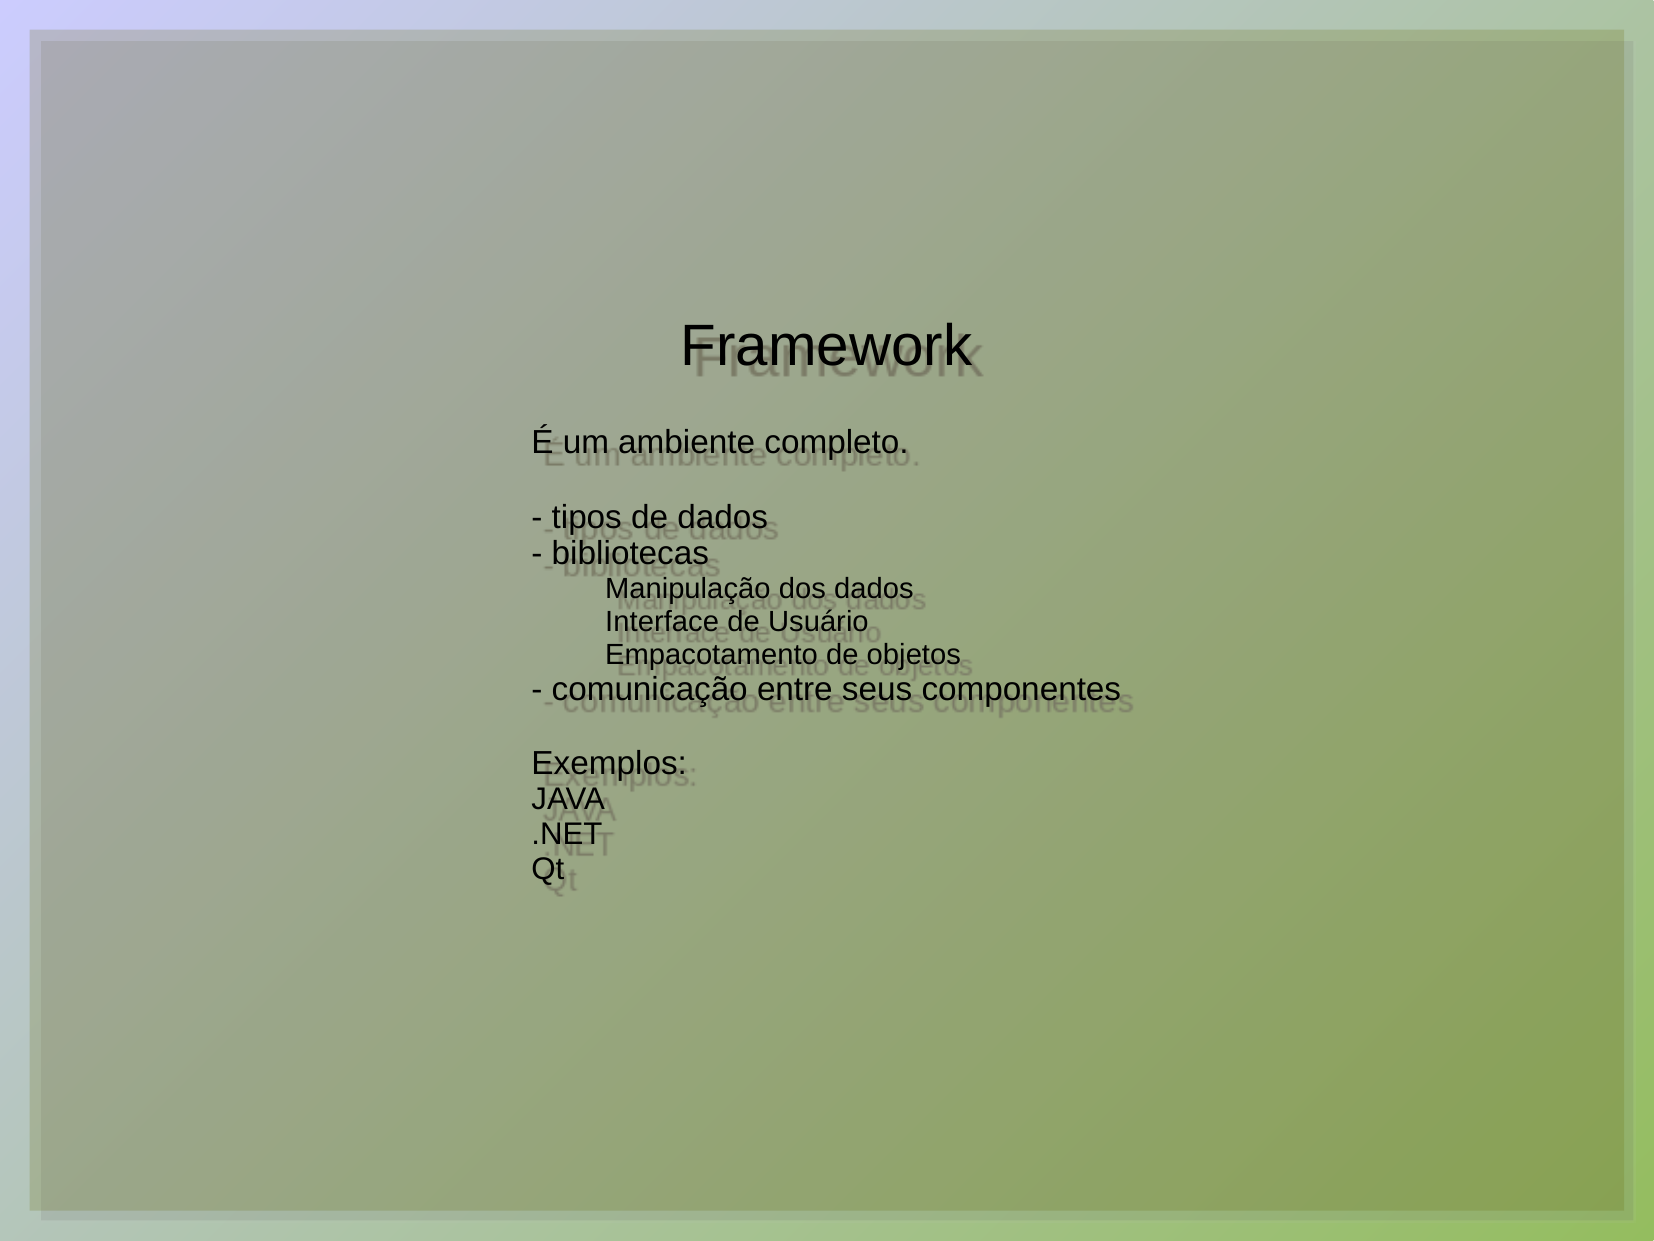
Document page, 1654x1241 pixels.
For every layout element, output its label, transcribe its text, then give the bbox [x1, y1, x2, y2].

text_box Framework É um ambiente completo. - tipos de dados - bibliotecas Manipulação dos dados Interface de Usuário Empacotamento de objetos - comunicação entre seus componentes Exemplos: JAVA .NET Qt [29, 29, 1625, 1211]
